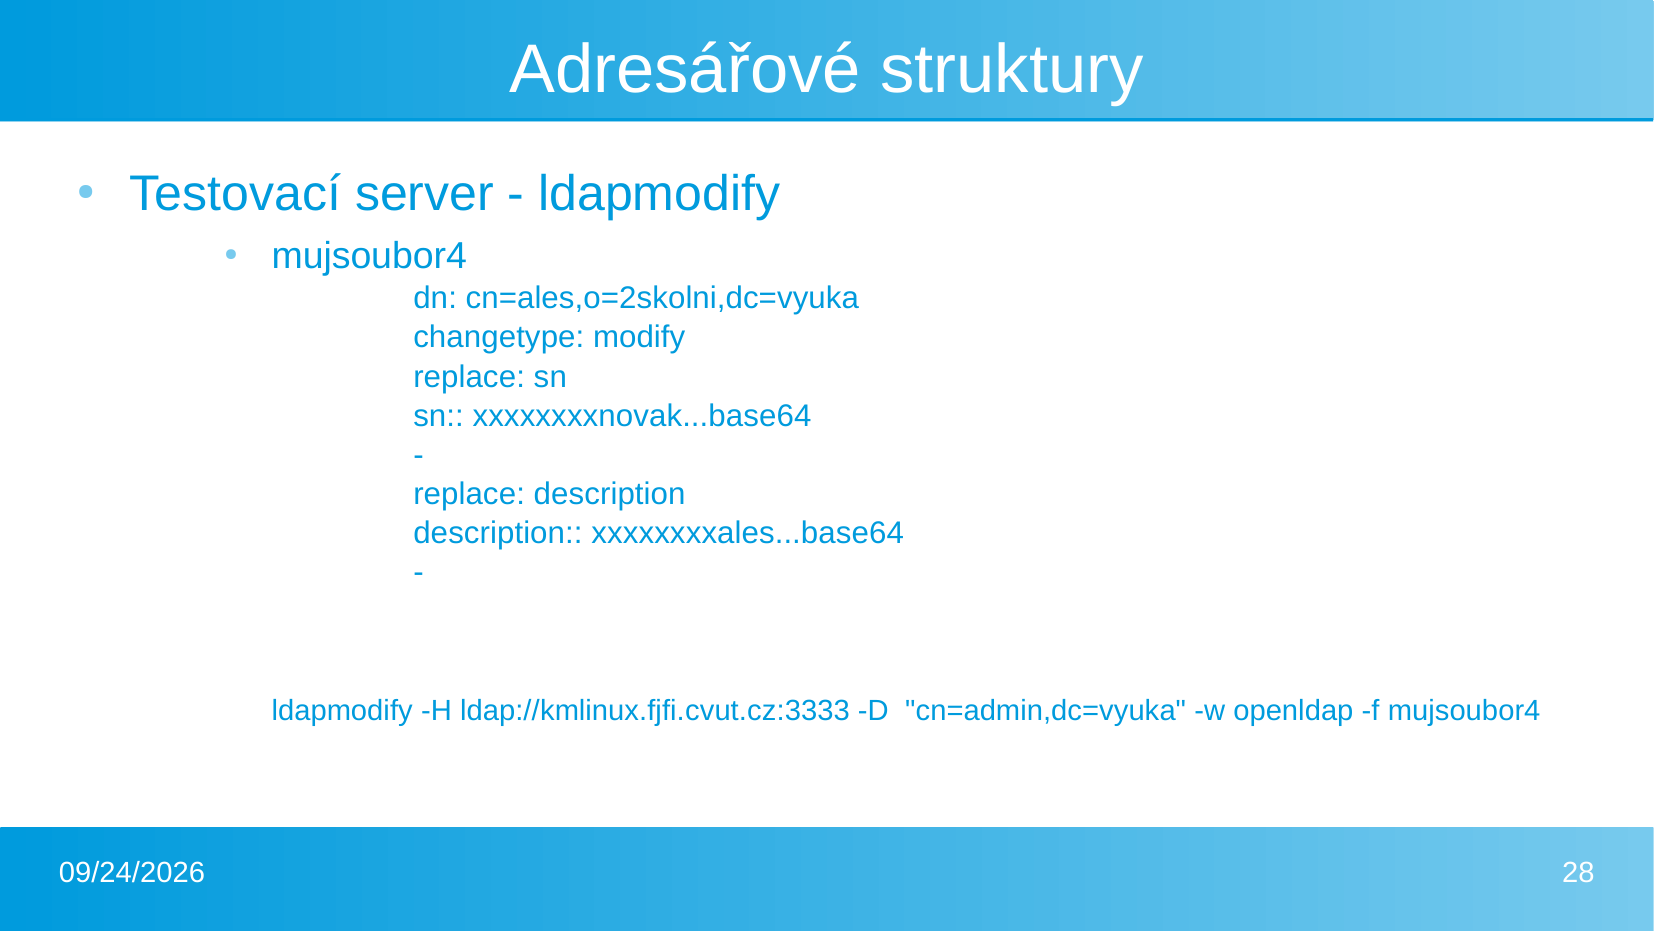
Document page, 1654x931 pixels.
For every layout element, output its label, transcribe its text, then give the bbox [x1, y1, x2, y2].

list Testovací server - ldapmodify mujsoubor4 dn: cn=ales,o=2skolni,dc=vyuka changetype: modify replace: sn sn:: xxxxxxxxnovak...base64 - replace: description description:: xxxxxxxxales...base64 - ldapmodify -H ldap://kmlinux.fjfi.cvut.cz:3333 -D "cn=admin,dc=vyuka" -w openldap -f mujsoubor4 [59, 165, 1595, 756]
title Adresářové struktury [59, 29, 1595, 108]
